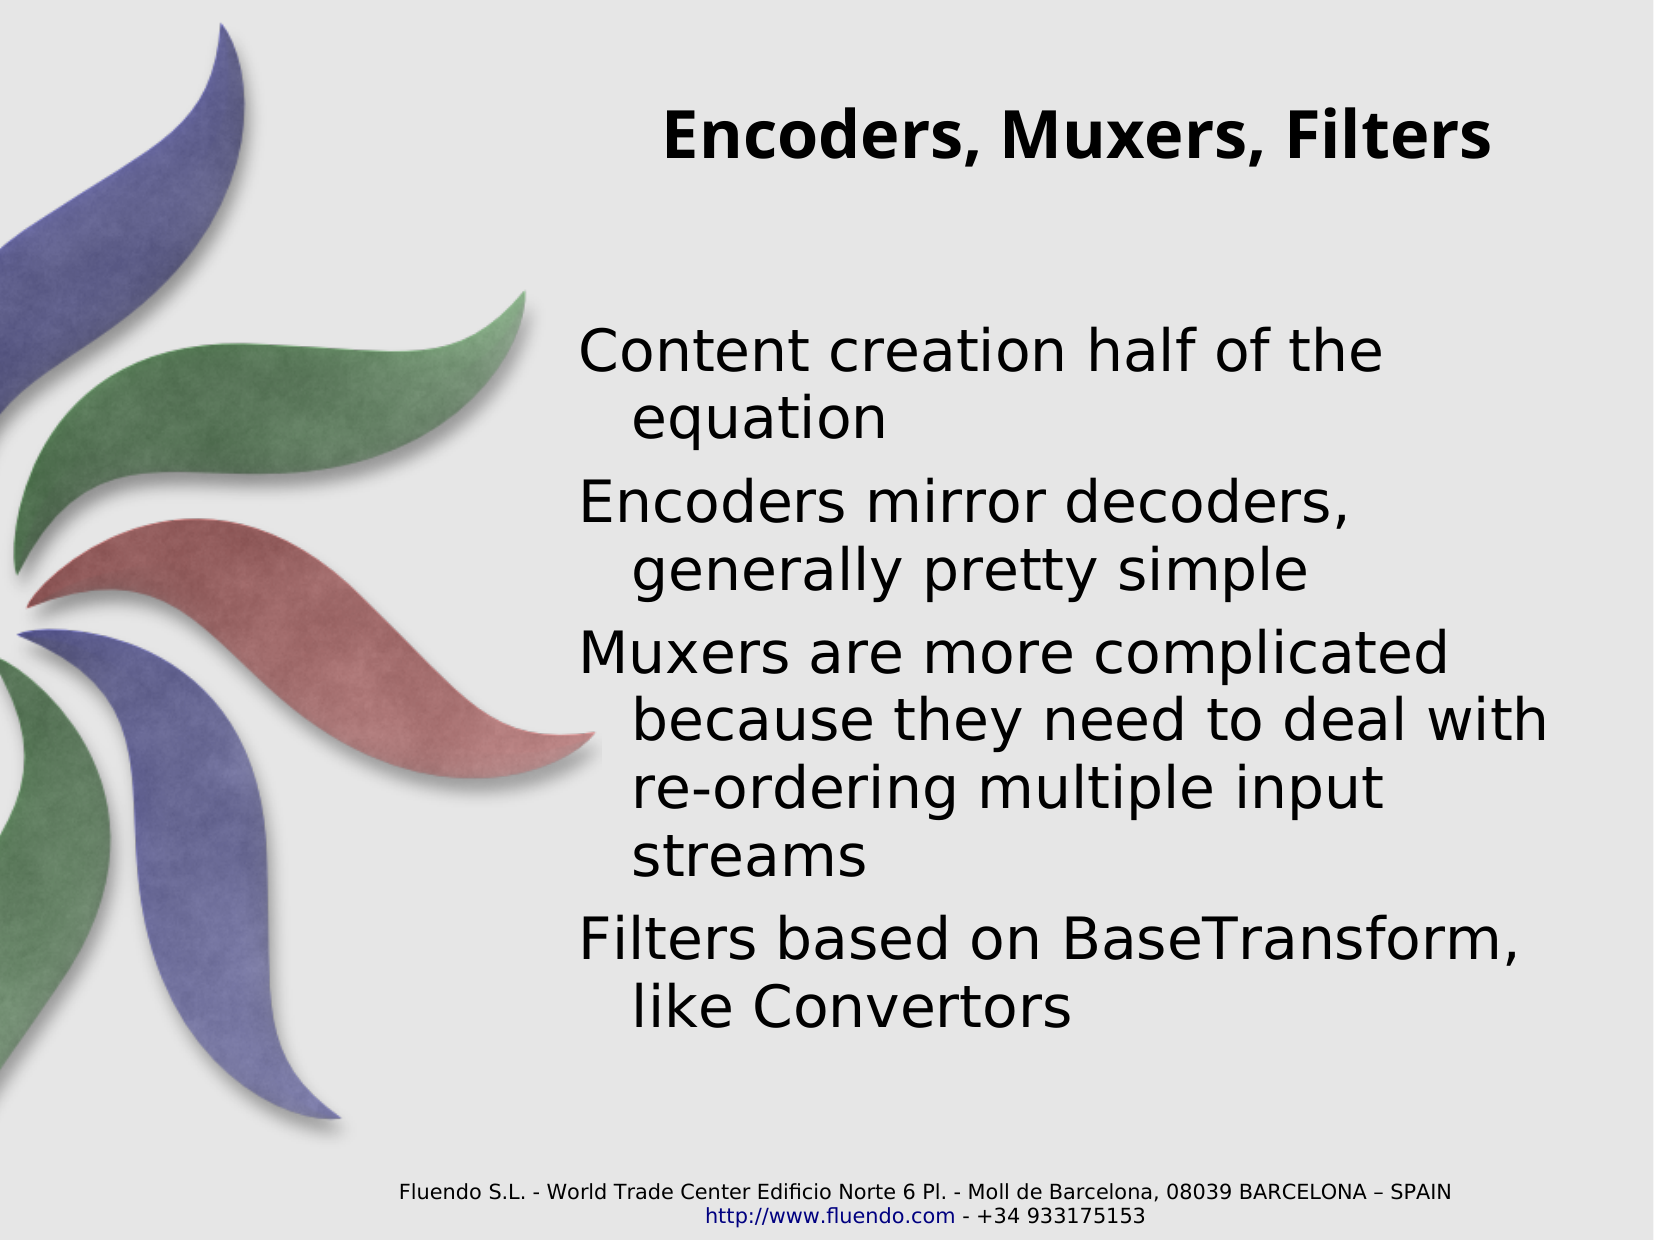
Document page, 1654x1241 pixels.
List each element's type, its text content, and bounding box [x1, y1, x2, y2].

picture [0, 1, 602, 1241]
list Content creation half of the equation Encoders mirror decoders, generally pretty simple Muxers are more complicated because they need to deal with re-ordering multiple input streams Filters based on BaseTransform, like Convertors [561, 236, 1595, 1123]
picture [597, 1189, 602, 1198]
title Encoders, Muxers, Filters [561, 59, 1595, 207]
